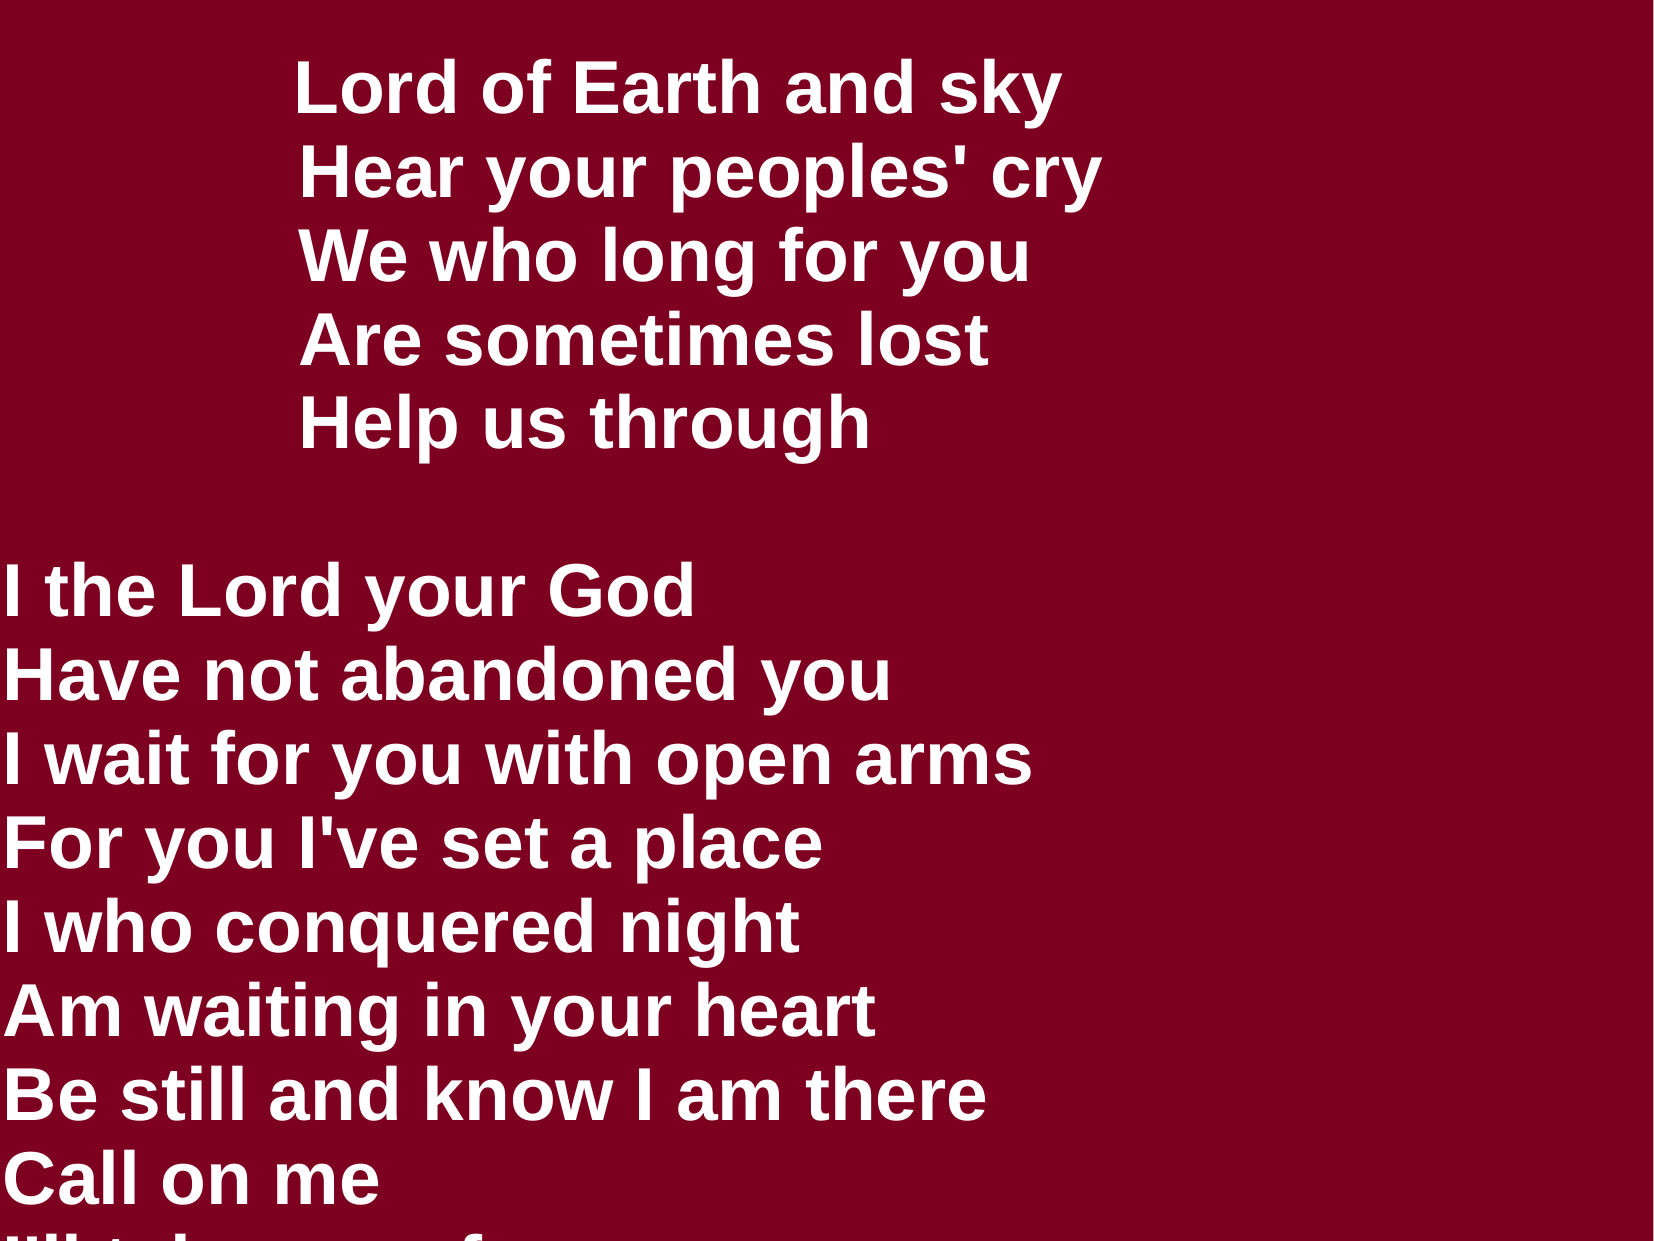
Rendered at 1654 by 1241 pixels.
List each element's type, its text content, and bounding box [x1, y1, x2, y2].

text_box Lord of Earth and sky Hear your peoples' cry We who long for you Are sometimes lost Help us through I the Lord your God Have not abandoned you I wait for you with open arms For you I've set a place I who conquered night Am waiting in your heart Be still and know I am there Call on me I'll take your fears. [0, 0, 1654, 1241]
